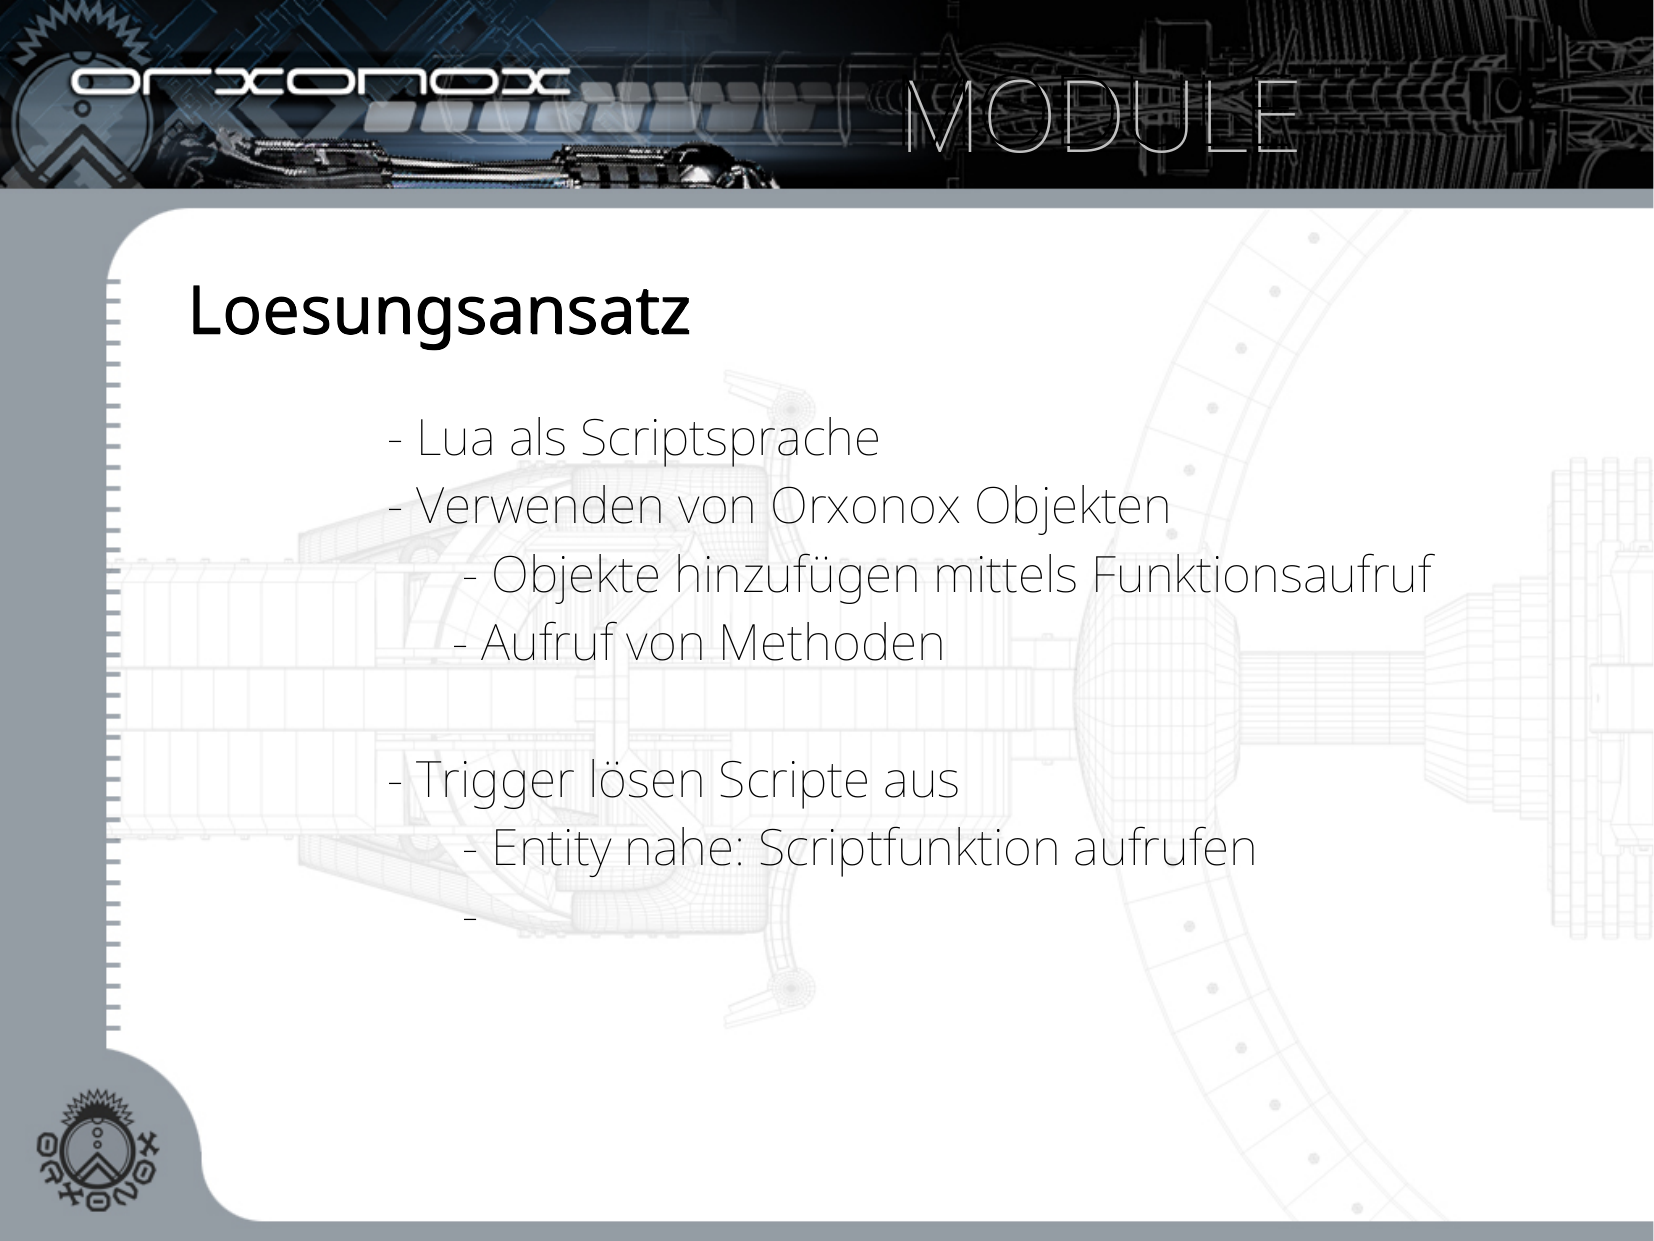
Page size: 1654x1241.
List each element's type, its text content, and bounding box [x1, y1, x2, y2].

picture [0, 0, 1654, 1241]
text_box Loesungsansatz [187, 262, 1556, 341]
text_box - Lua als Scriptsprache - Verwenden von Orxonox Objekten - Objekte hinzufügen mittels Funktionsaufruf - Aufruf von Methoden - Trigger lösen Scripte aus - Entity nahe: Scriptfunktion aufrufen - [337, 394, 1613, 992]
text_box MODULE [842, 32, 1342, 164]
